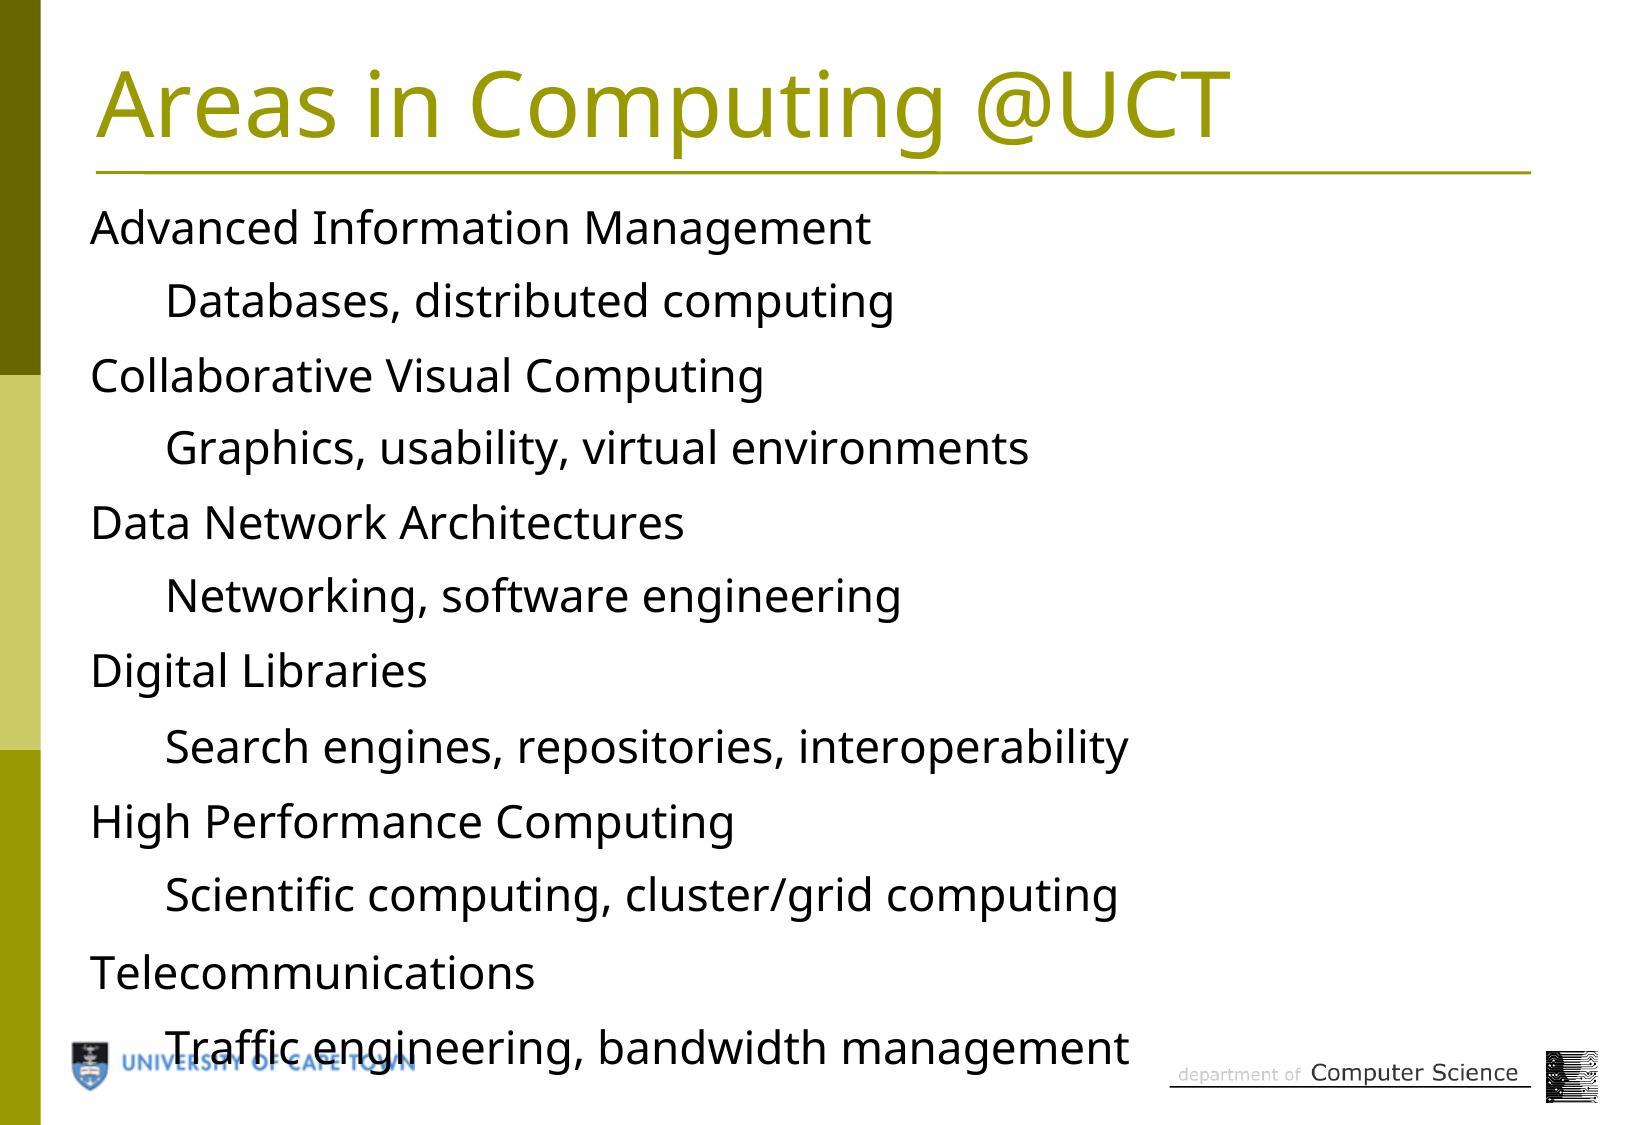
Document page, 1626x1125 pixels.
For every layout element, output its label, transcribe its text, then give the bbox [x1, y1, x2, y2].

picture [1546, 1051, 1598, 1103]
title Areas in Computing @UCT [81, 45, 1544, 173]
list Advanced Information Management Databases, distributed computing Collaborative Visual Computing Graphics, usability, virtual environments Data Network Architectures Networking, software engineering Digital Libraries Search engines, repositories, interoperability High Performance Computing Scientific computing, cluster/grid computing Telecommunications Traffic engineering, bandwidth management [74, 187, 1538, 1020]
picture [1169, 1043, 1532, 1091]
picture [61, 1024, 415, 1103]
